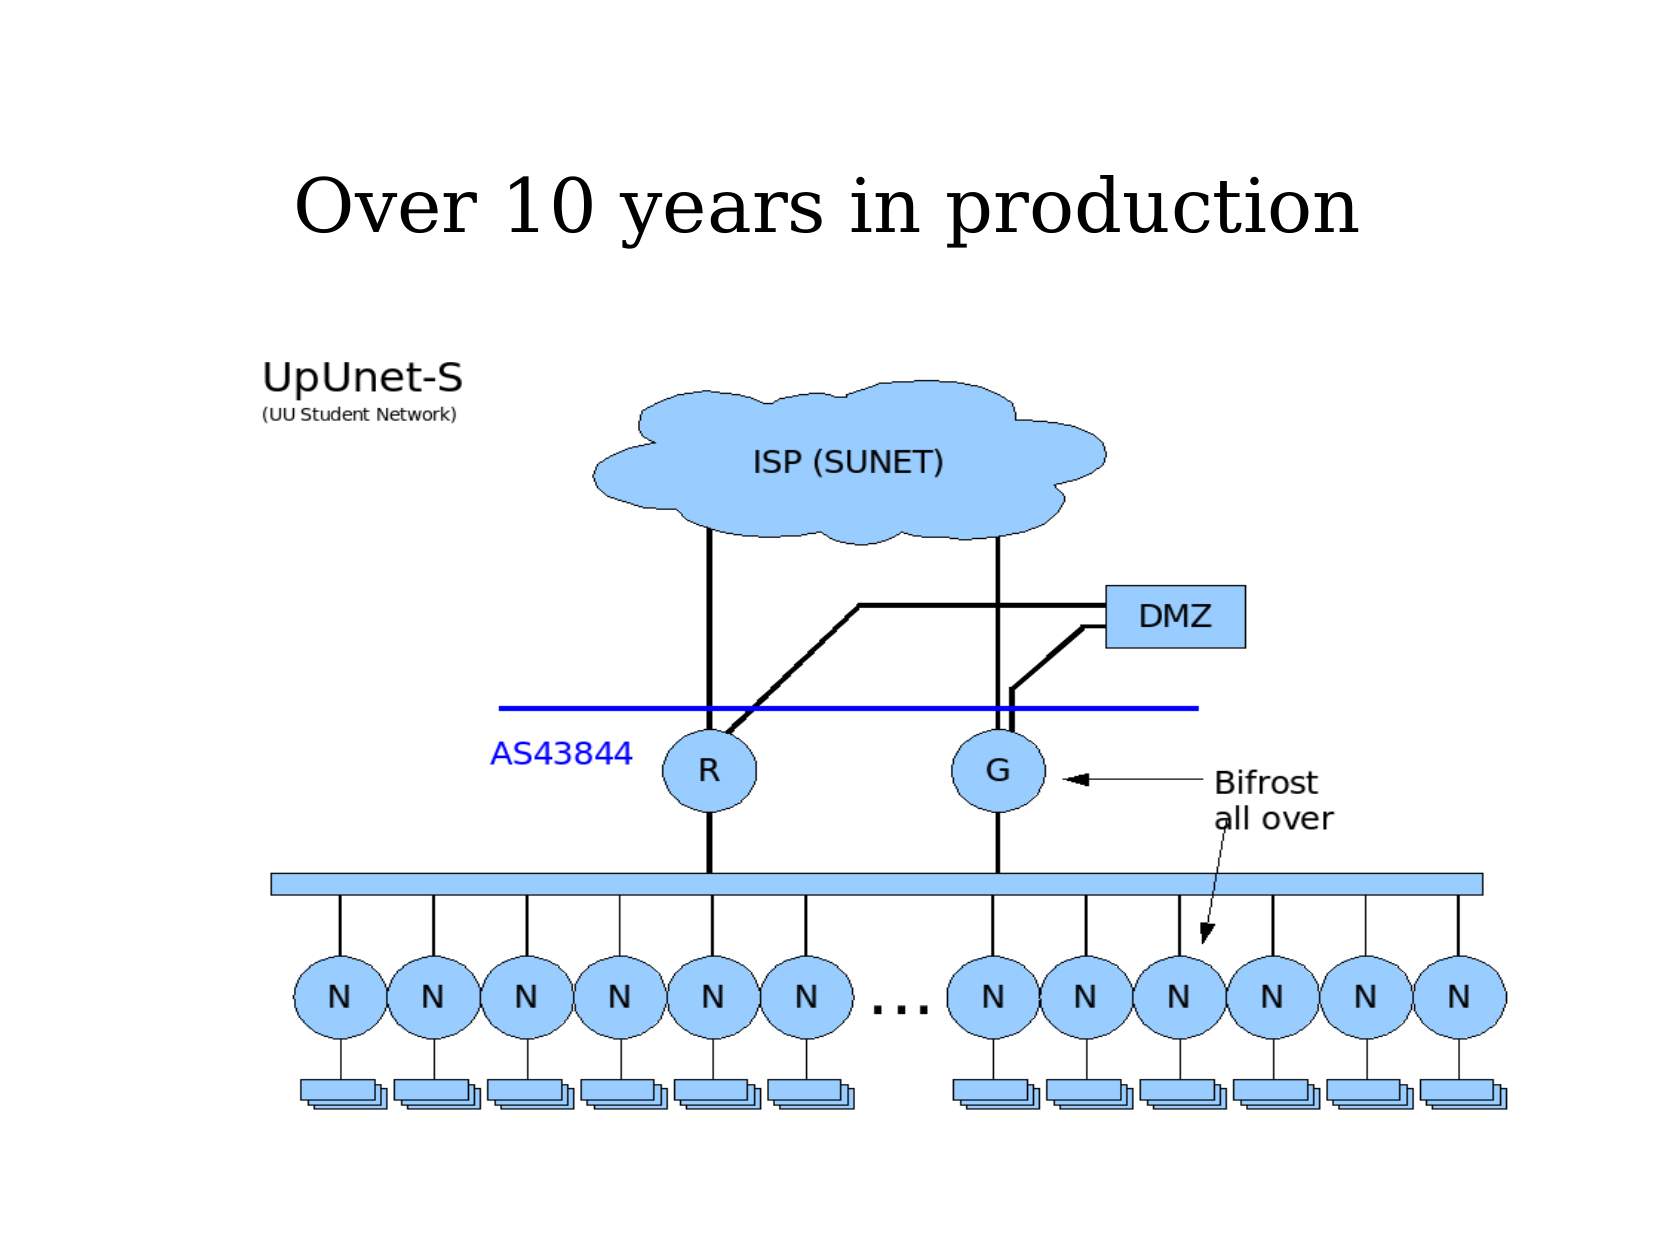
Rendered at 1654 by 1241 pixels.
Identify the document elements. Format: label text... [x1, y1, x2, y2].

title Over 10 years in production [121, 102, 1534, 311]
picture [247, 347, 1509, 1111]
